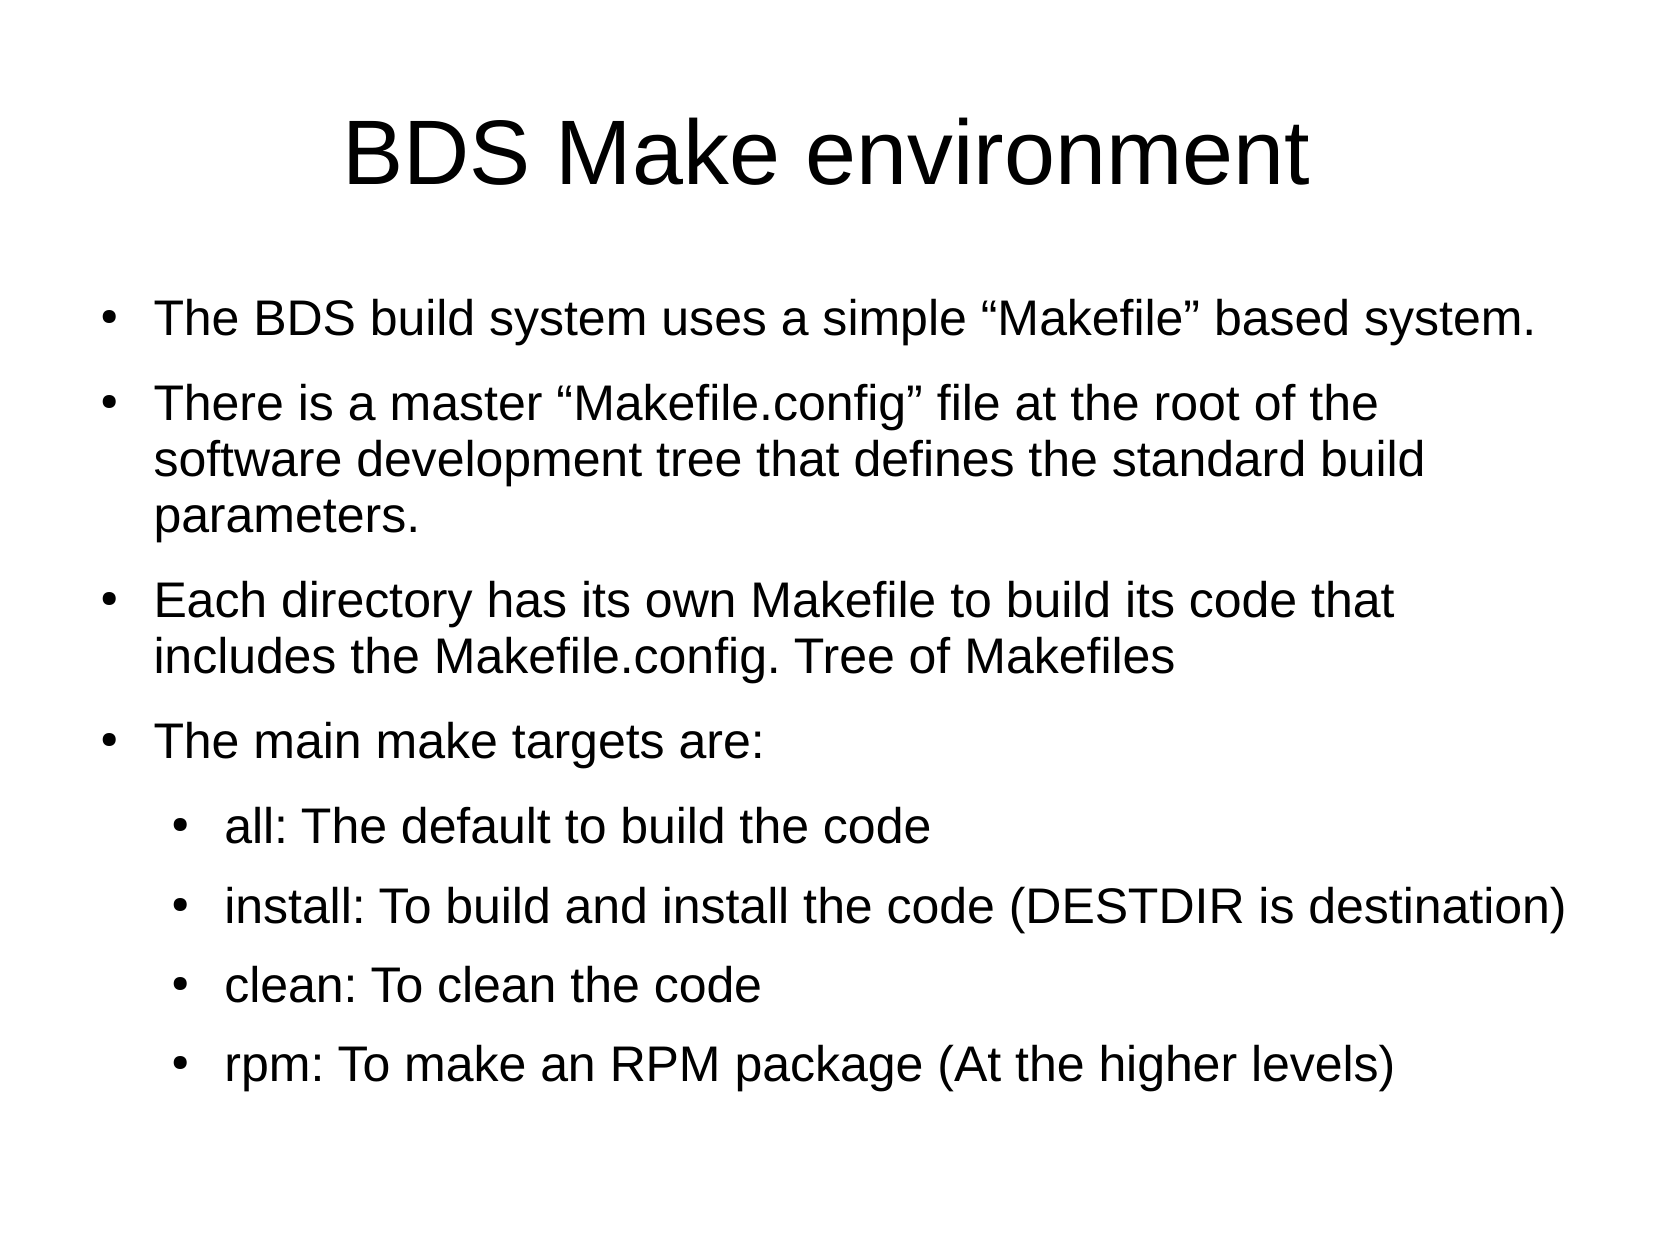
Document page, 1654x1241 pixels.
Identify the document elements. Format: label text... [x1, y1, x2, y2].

list The BDS build system uses a simple “Makefile” based system. There is a master “Makefile.config” file at the root of the software development tree that defines the standard build parameters. Each directory has its own Makefile to build its code that includes the Makefile.config. Tree of Makefiles The main make targets are: all: The default to build the code install: To build and install the code (DESTDIR is destination) clean: To clean the code rpm: To make an RPM package (At the higher levels) [82, 290, 1571, 1149]
title BDS Make environment [82, 56, 1571, 250]
